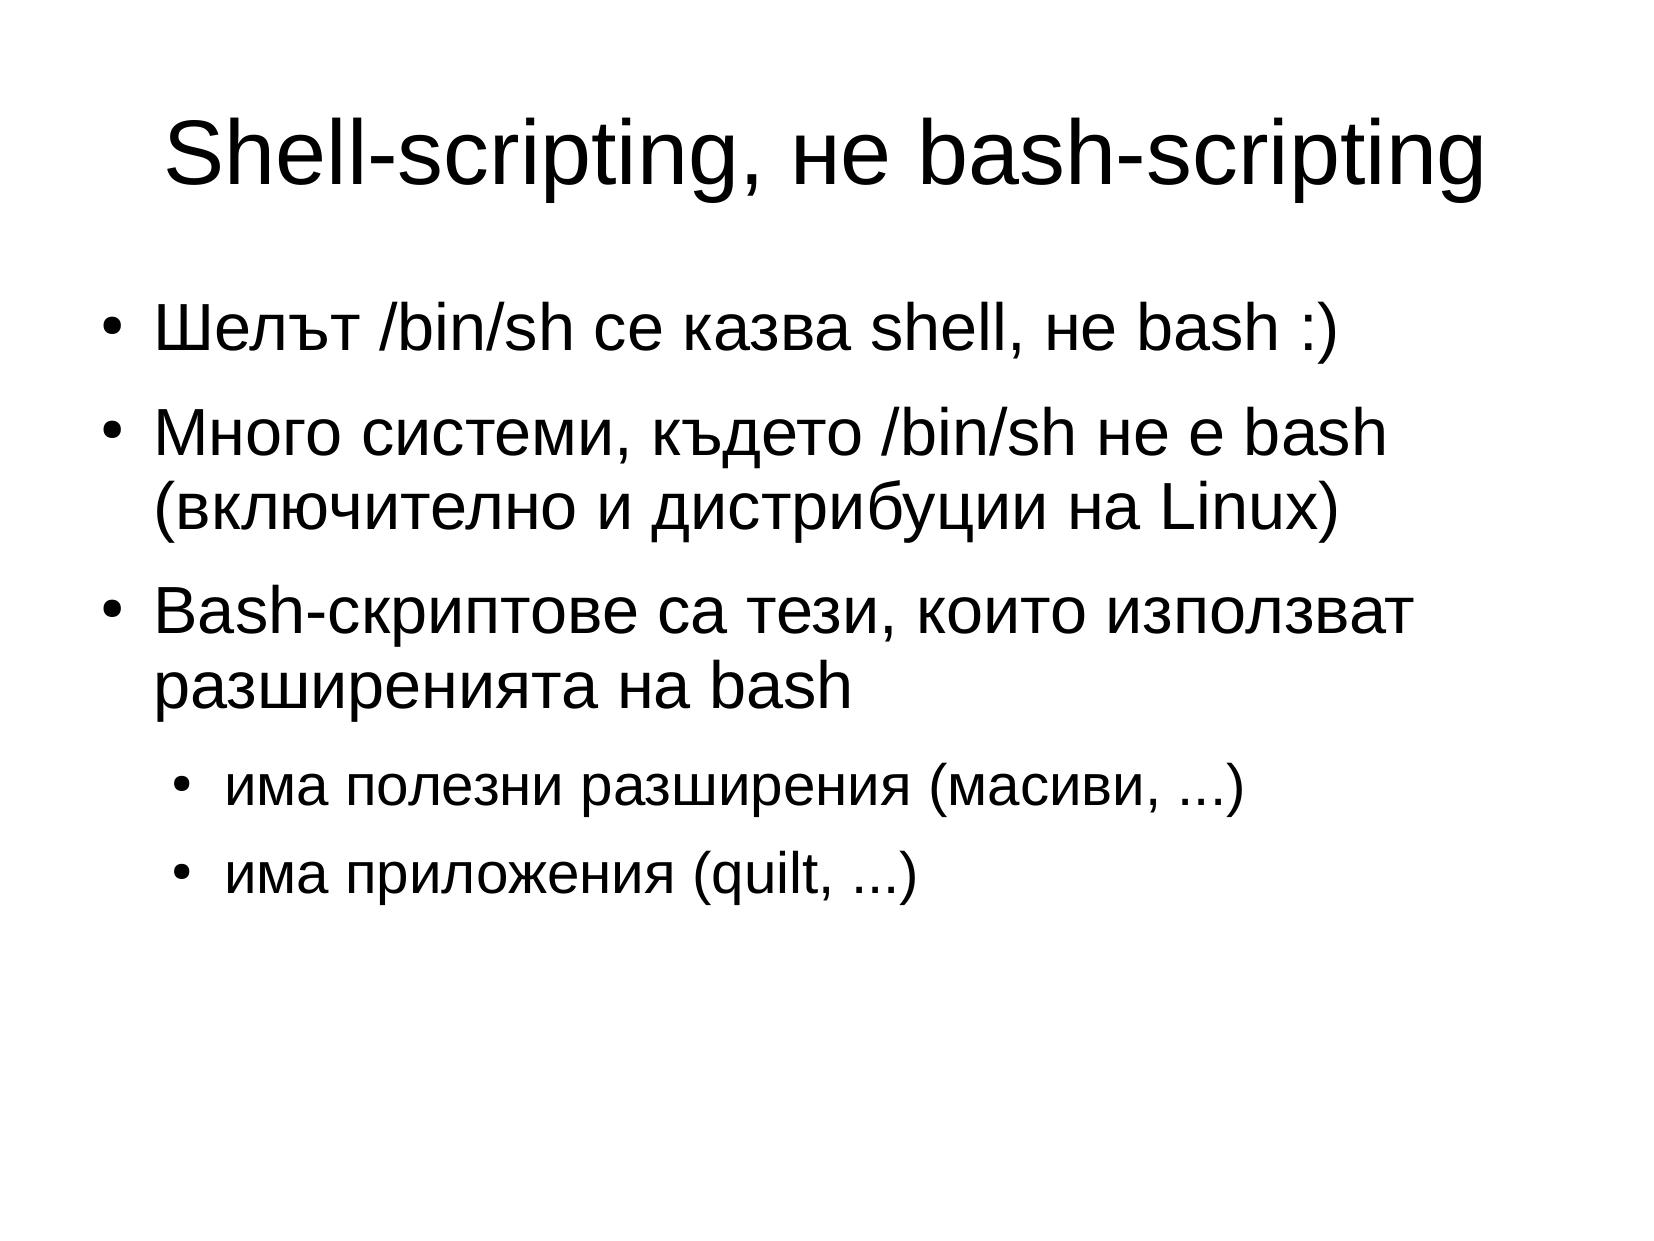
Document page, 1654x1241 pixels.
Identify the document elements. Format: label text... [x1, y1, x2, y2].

title Shell-scripting, не bash-scripting [82, 49, 1571, 257]
list Шелът /bin/sh се казва shell, не bash :) Много системи, където /bin/sh не е bash (включително и дистрибуции на Linux) Bash-скриптове са тези, които използват разширенията на bash има полезни разширения (масиви, ...) има приложения (quilt, ...) [82, 290, 1571, 1109]
